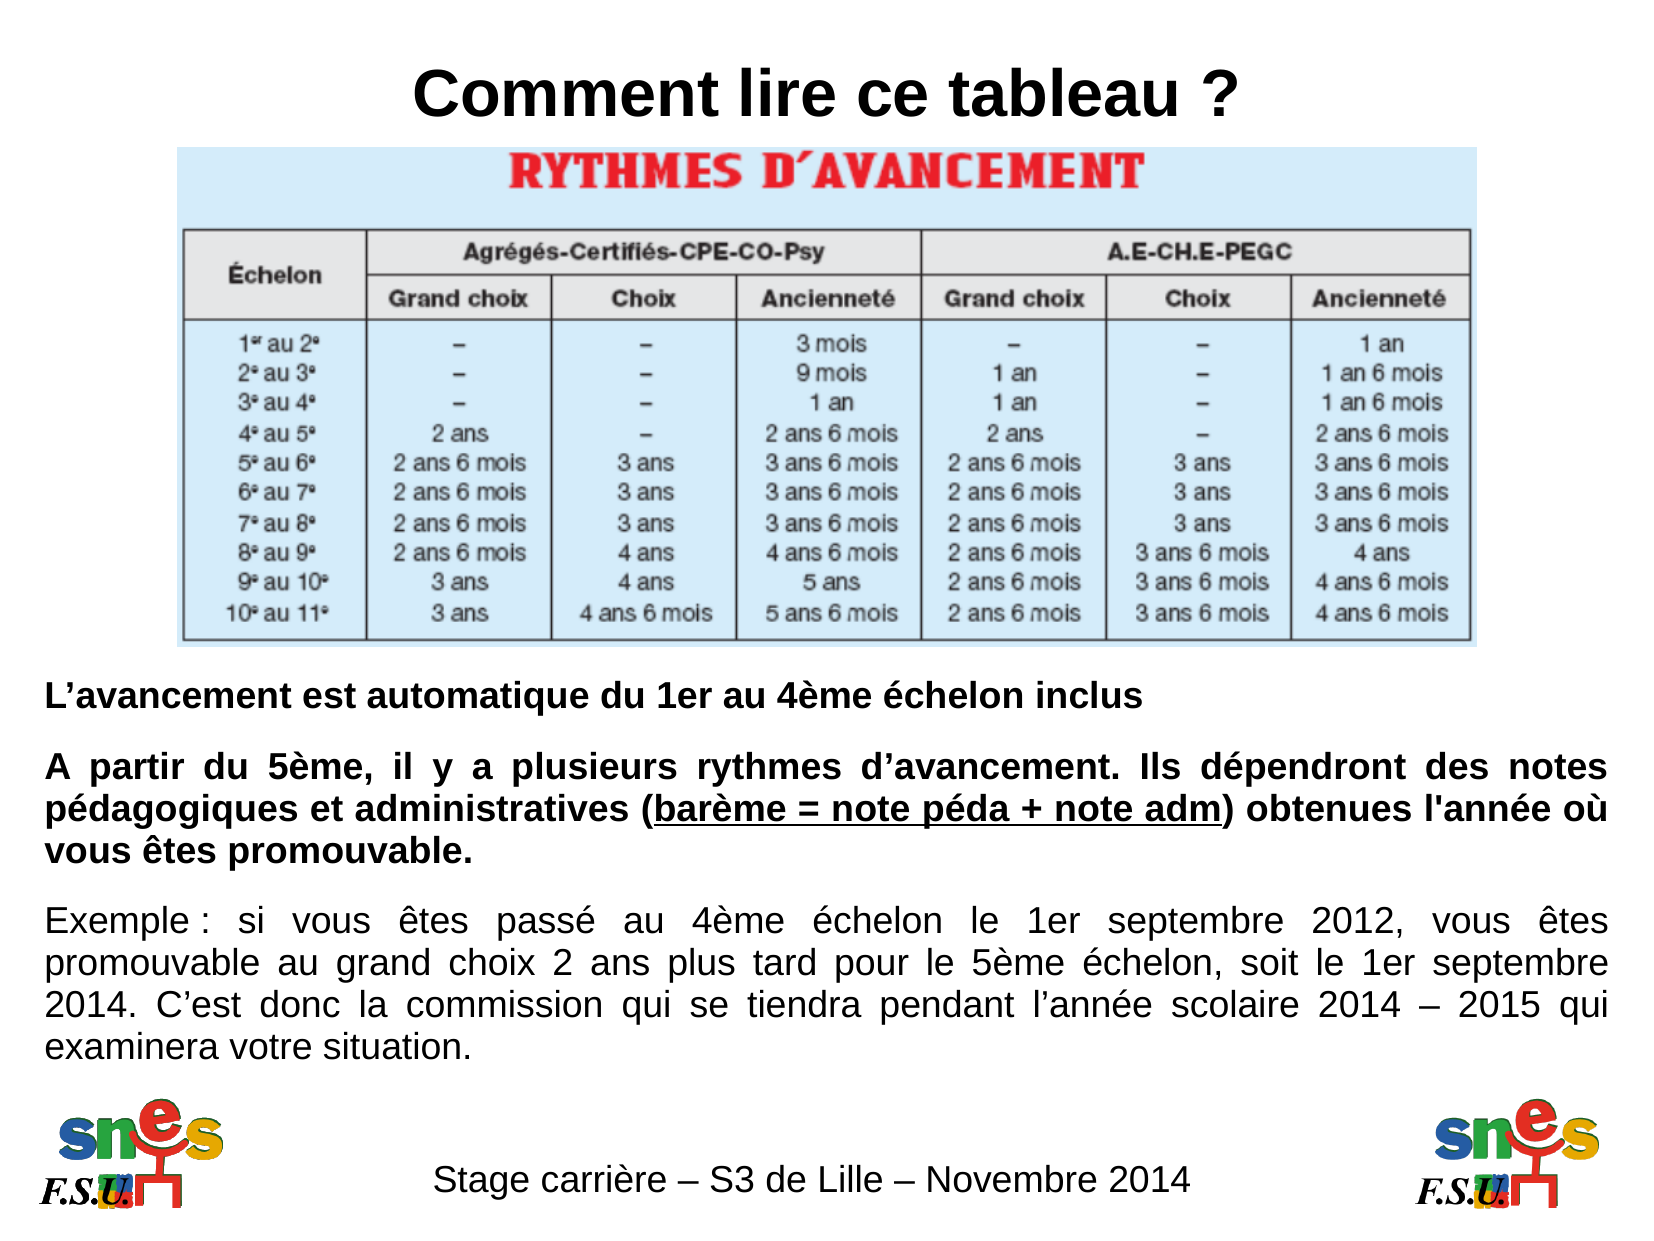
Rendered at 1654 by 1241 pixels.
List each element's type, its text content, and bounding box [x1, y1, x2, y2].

text_box Exemple : si vous êtes passé au 4ème échelon le 1er septembre 2012, vous êtes promouvable au grand choix 2 ans plus tard pour le 5ème échelon, soit le 1er septembre 2014. C’est donc la commission qui se tiendra pendant l’année scolaire 2014 – 2015 qui examinera votre situation. [29, 891, 1625, 1075]
picture [1412, 1092, 1613, 1211]
text_box L’avancement est automatique du 1er au 4ème échelon inclus [29, 667, 1625, 726]
picture [177, 147, 1477, 647]
text_box A partir du 5ème, il y a plusieurs rythmes d’avancement. Ils dépendront des notes pédagogiques et administratives (barème = note péda + note adm) obtenues l'année où vous êtes promouvable. [29, 738, 1625, 883]
picture [36, 1092, 237, 1211]
text_box Stage carrière – S3 de Lille – Novembre 2014 [324, 1151, 1300, 1209]
text_box Comment lire ce tableau ? [29, 48, 1625, 139]
